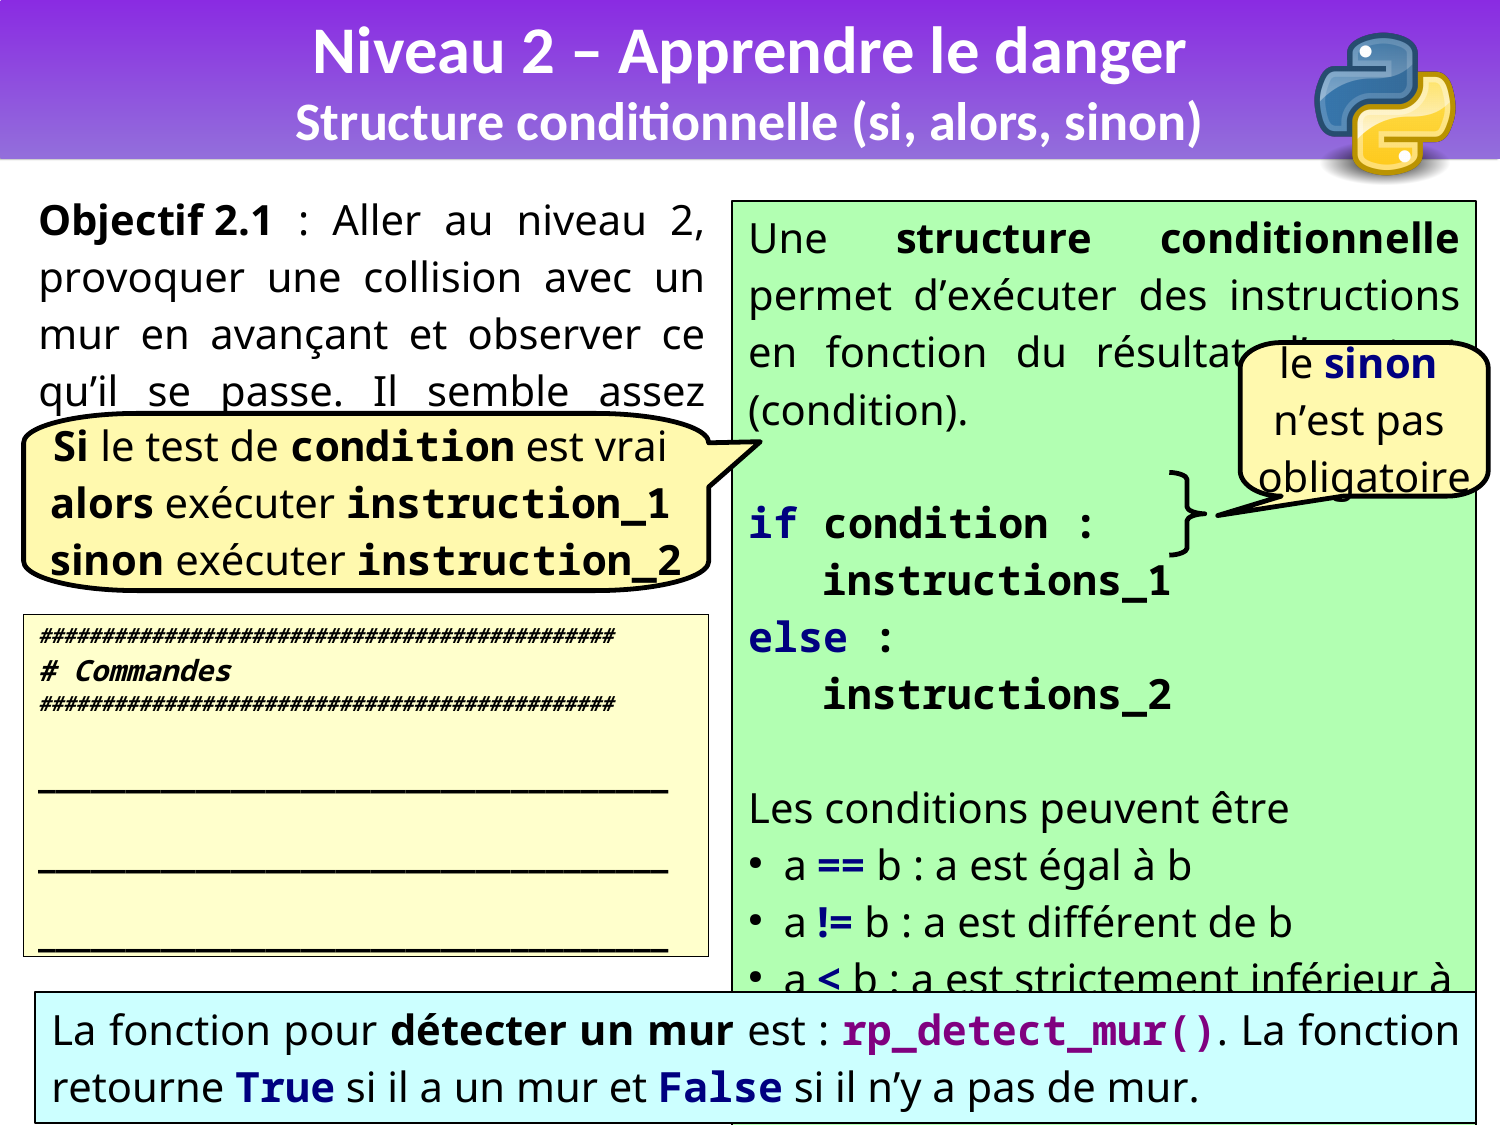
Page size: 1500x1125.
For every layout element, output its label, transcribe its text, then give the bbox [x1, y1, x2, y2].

picture [1305, 29, 1465, 189]
text_box Une structure conditionnelle permet d’exécuter des instructions en fonction du résultat d’un test (condition). if condition : instructions_1 else : instructions_2 Les conditions peuvent être a == b : a est égal à b a != b : a est différent de b a < b : a est strictement inférieur à b a <= b : a est inférieur ou égal à b a ==b and c==d : les deux conditions doivent être vrai (fonction ET) a ==b or c==d : une des deux conditions doit être vrai (fonction OU) [732, 200, 1477, 970]
text_box La fonction pour détecter un mur est : rp_detect_mur(). La fonction retourne True si il a un mur et False si il n’y a pas de mur. [35, 992, 1477, 1093]
text_box Si le test de condition est vrai alors exécuter instruction_1 sinon exécuter instruction_2 [23, 413, 761, 591]
text_box Niveau 2 – Apprendre le danger Structure conditionnelle (si, alors, sinon) [0, 0, 1500, 159]
text_box ############################################## # Commandes ############################################## ____________________________________ ____________________________________ ____________________________________ ____________________________________ [23, 614, 709, 957]
text_box le sinon n’est pas obligatoire [1217, 342, 1489, 516]
text_box Objectif 2.1 : Aller au niveau 2, provoquer une collision avec un mur en avançant et observer ce qu’il se passe. Il semble assez clair qu’il faut sécuriser l’avance du robot. [23, 183, 721, 407]
